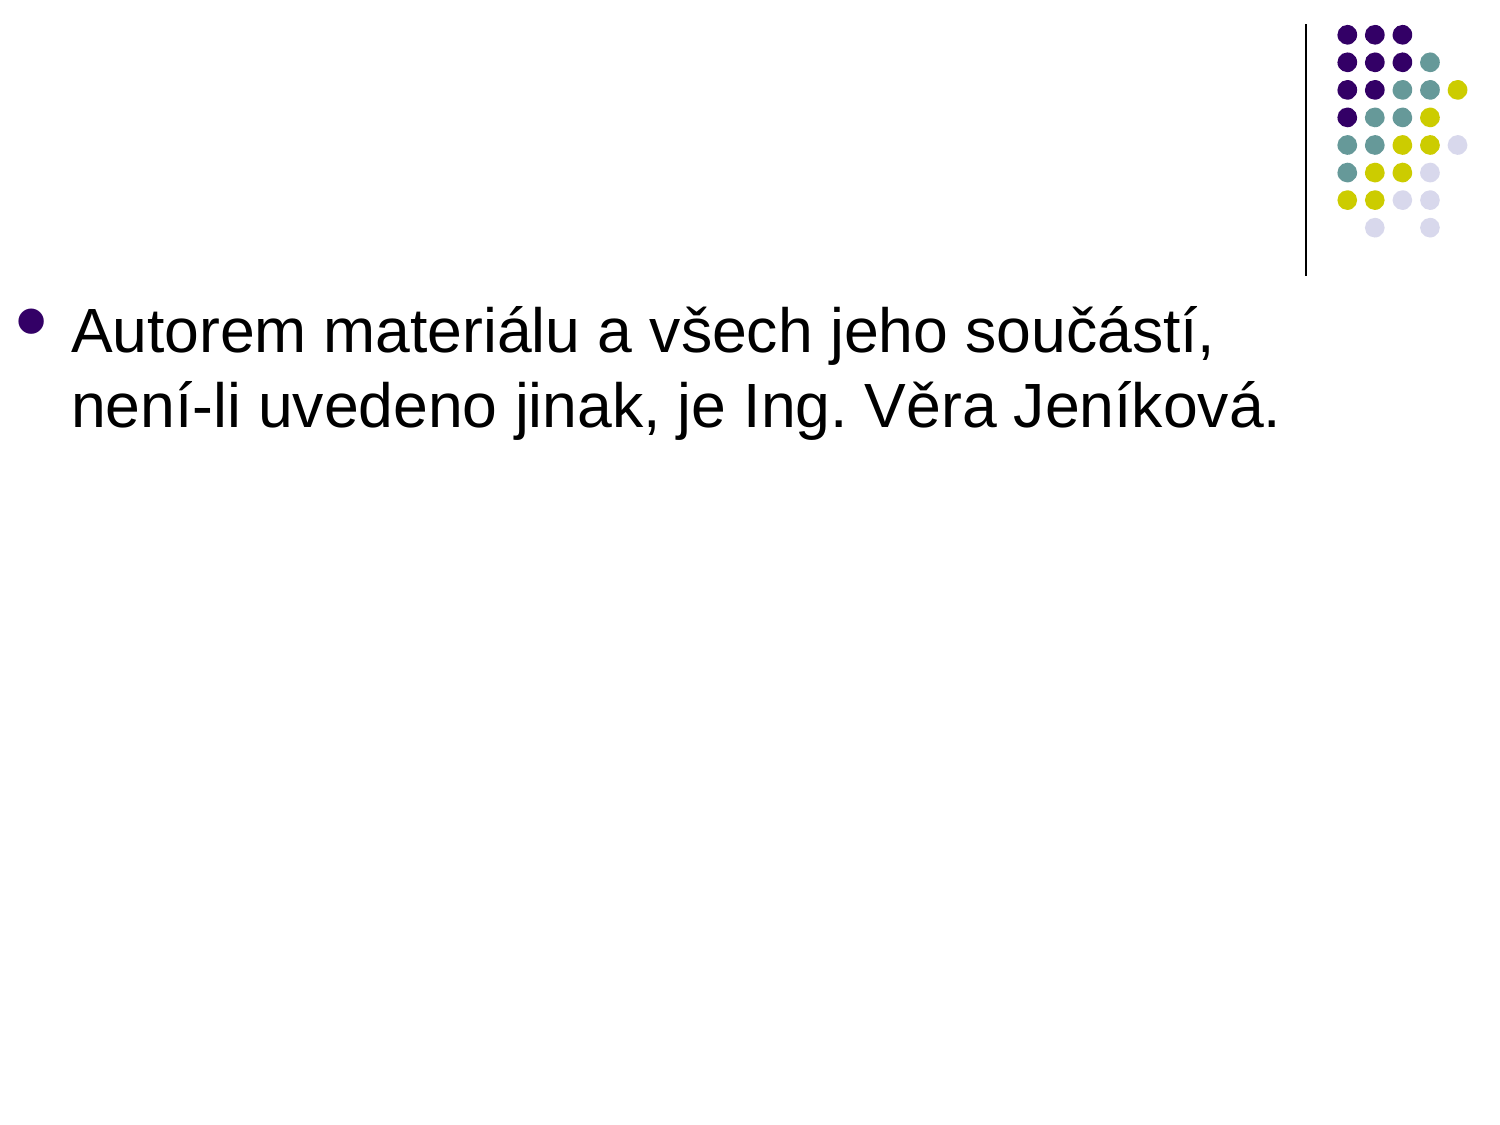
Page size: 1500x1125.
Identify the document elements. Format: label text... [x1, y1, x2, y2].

list Autorem materiálu a všech jeho součástí, není-li uvedeno jinak, je Ing. Věra Jeníková. [0, 282, 1351, 1006]
